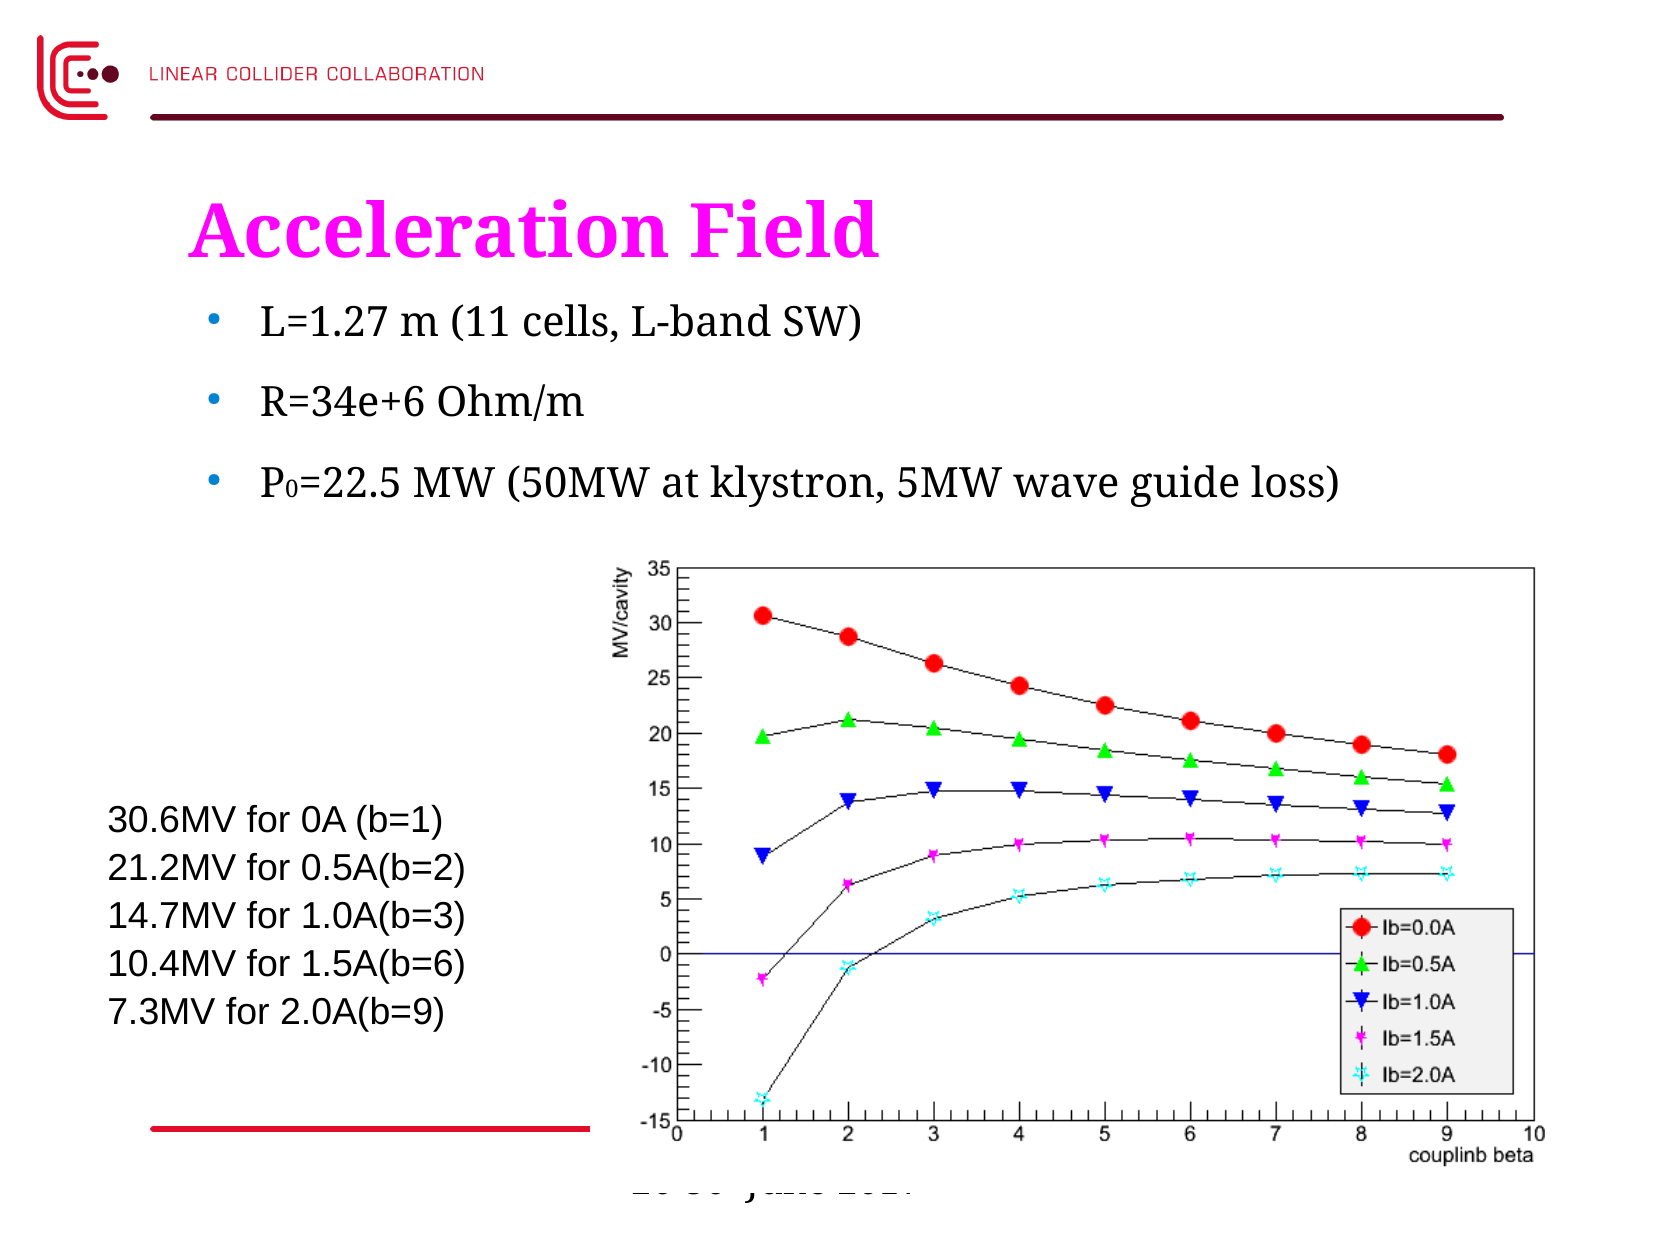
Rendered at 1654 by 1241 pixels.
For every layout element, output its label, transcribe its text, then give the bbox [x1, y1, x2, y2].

picture [150, 531, 1566, 1193]
list Acceleration Field L=1.27 m (11 cells, L-band SW) R=34e+6 Ohm/m P0=22.5 MW (50MW at klystron, 5MW wave guide loss) [118, 177, 1506, 756]
text_box 30.6MV for 0A (b=1) 21.2MV for 0.5A(b=2) 14.7MV for 1.0A(b=3) 10.4MV for 1.5A(b=6) 7.3MV for 2.0A(b=9) [92, 791, 579, 1216]
picture [37, 35, 1504, 177]
